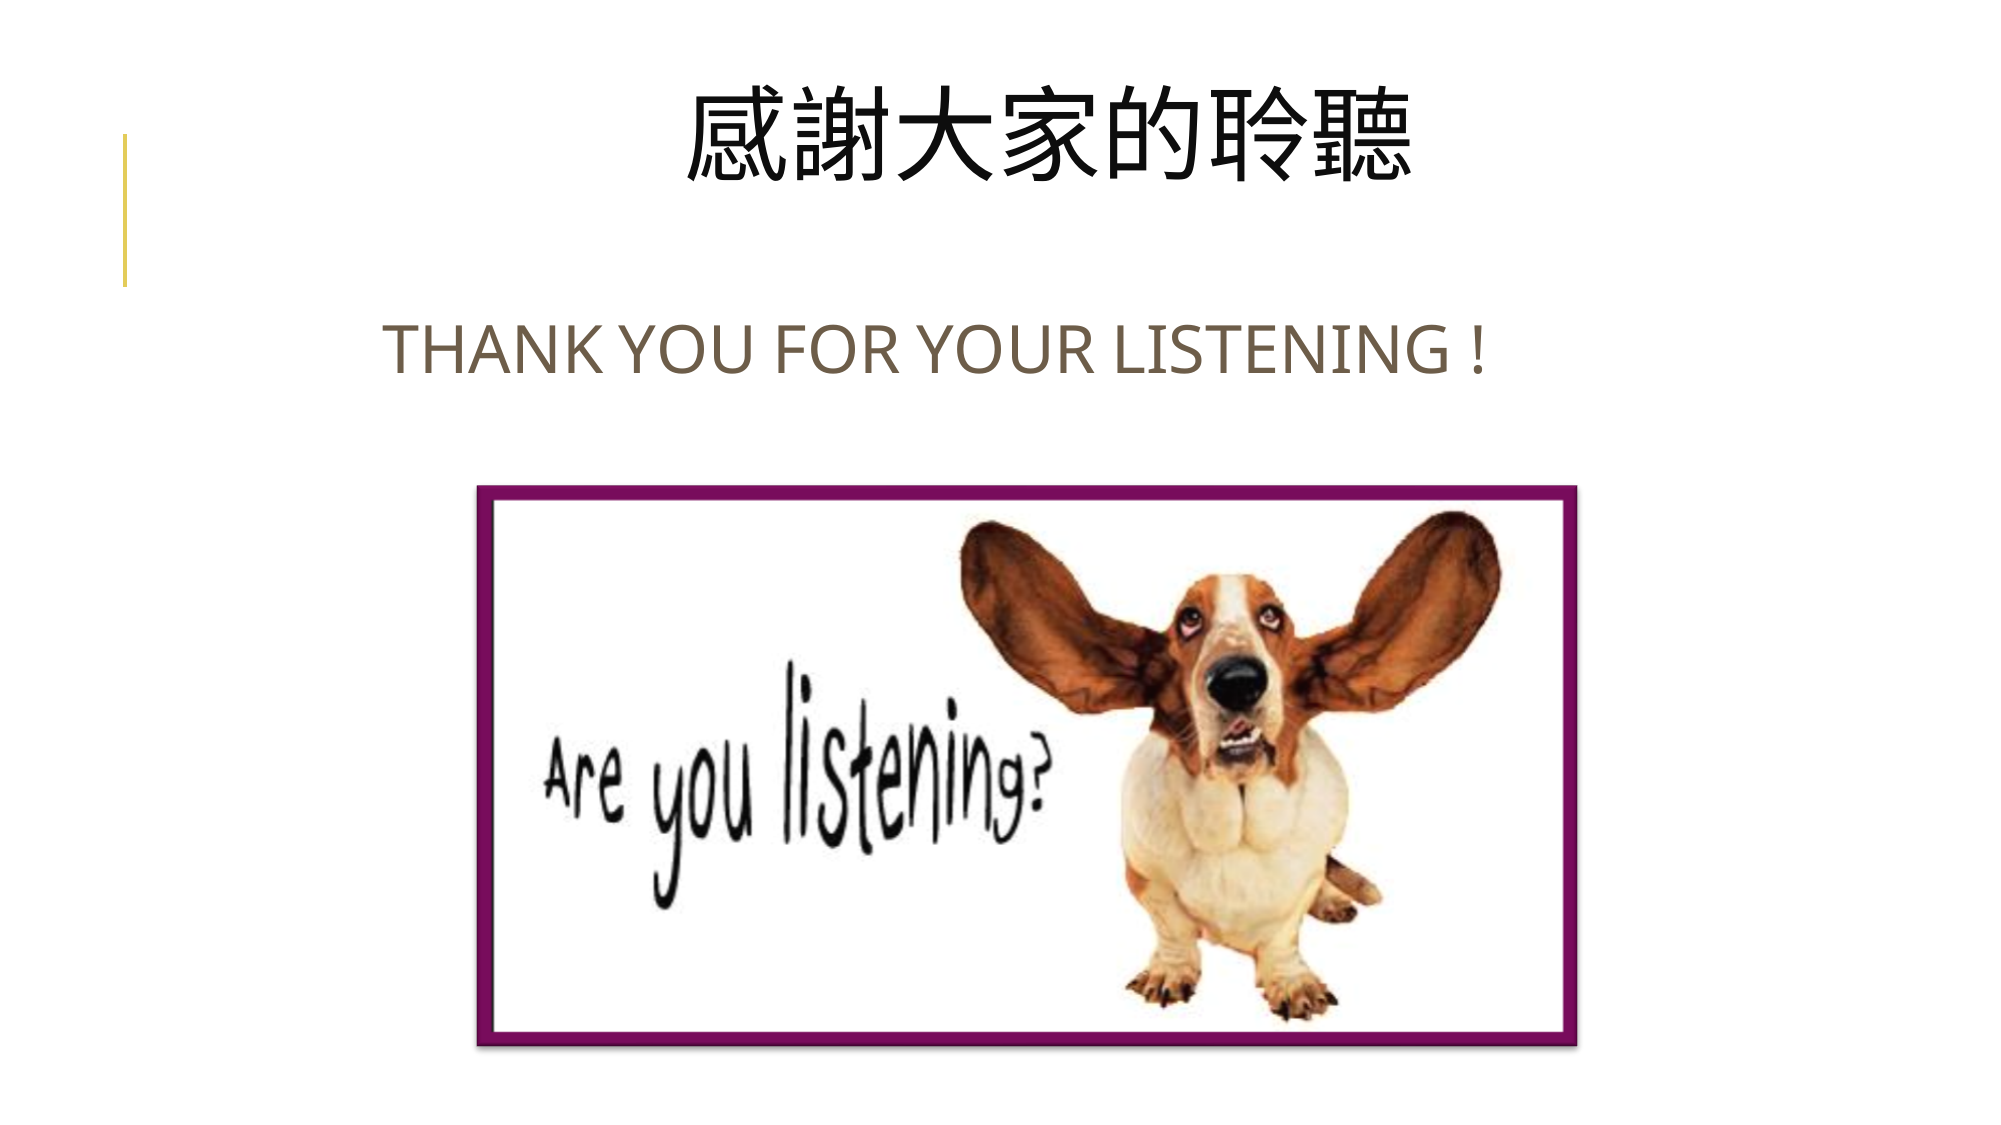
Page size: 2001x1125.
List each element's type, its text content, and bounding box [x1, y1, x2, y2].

title 感謝大家的聆聽 THANK YOU FOR YOUR LISTENING ! [296, 85, 1798, 745]
picture [465, 477, 1588, 1060]
